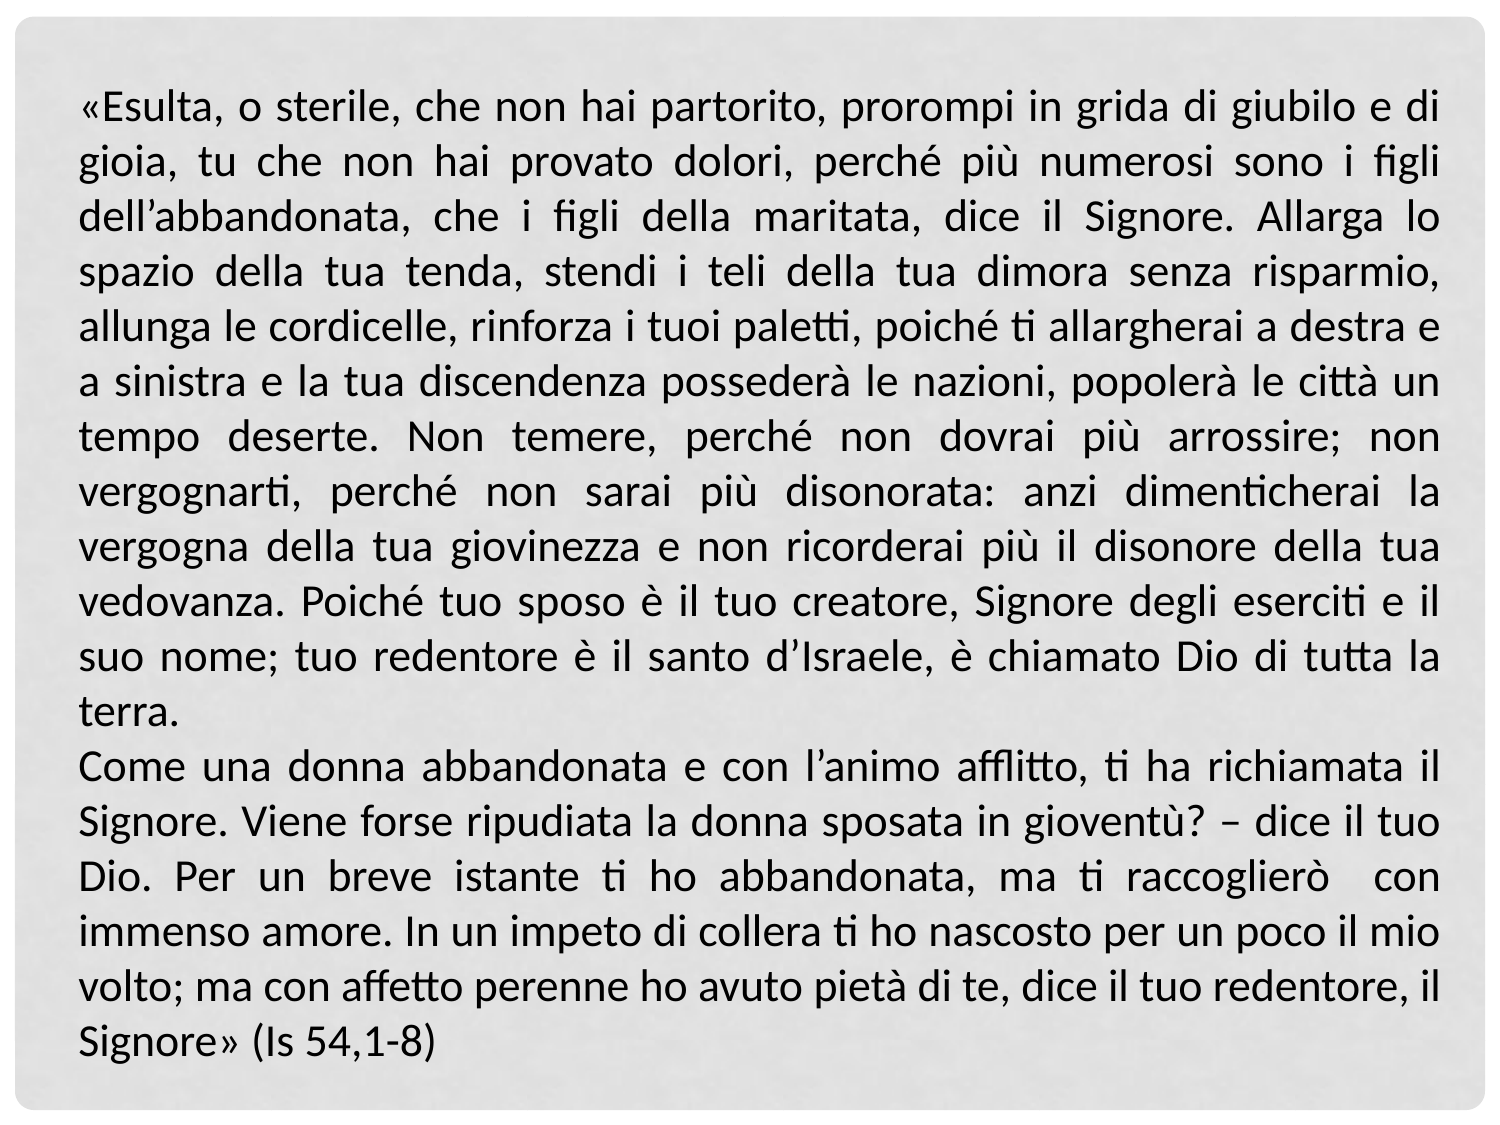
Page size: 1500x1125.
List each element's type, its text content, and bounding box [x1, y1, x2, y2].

text_box «Esulta, o sterile, che non hai partorito, prorompi in grida di giubilo e di gioia, tu che non hai provato dolori, perché più numerosi sono i figli dell’abbandonata, che i figli della maritata, dice il Signore. Allarga lo spazio della tua tenda, stendi i teli della tua dimora senza risparmio, allunga le cordicelle, rinforza i tuoi paletti, poiché ti allargherai a destra e a sinistra e la tua discendenza possederà le nazioni, popolerà le città un tempo deserte. Non temere, perché non dovrai più arrossire; non vergognarti, perché non sarai più disonorata: anzi dimenticherai la vergogna della tua giovinezza e non ricorderai più il disonore della tua vedovanza. Poiché tuo sposo è il tuo creatore, Signore degli eserciti e il suo nome; tuo redentore è il santo d’Israele, è chiamato Dio di tutta la terra. Come una donna abbandonata e con l’animo afflitto, ti ha richiamata il Signore. Viene forse ripudiata la donna sposata in gioventù? – dice il tuo Dio. Per un breve istante ti ho abbandonata, ma ti raccoglierò con immenso amore. In un impeto di collera ti ho nascosto per un poco il mio volto; ma con affetto perenne ho avuto pietà di te, dice il tuo redentore, il Signore» (Is 54,1-8) [63, 68, 1458, 1084]
